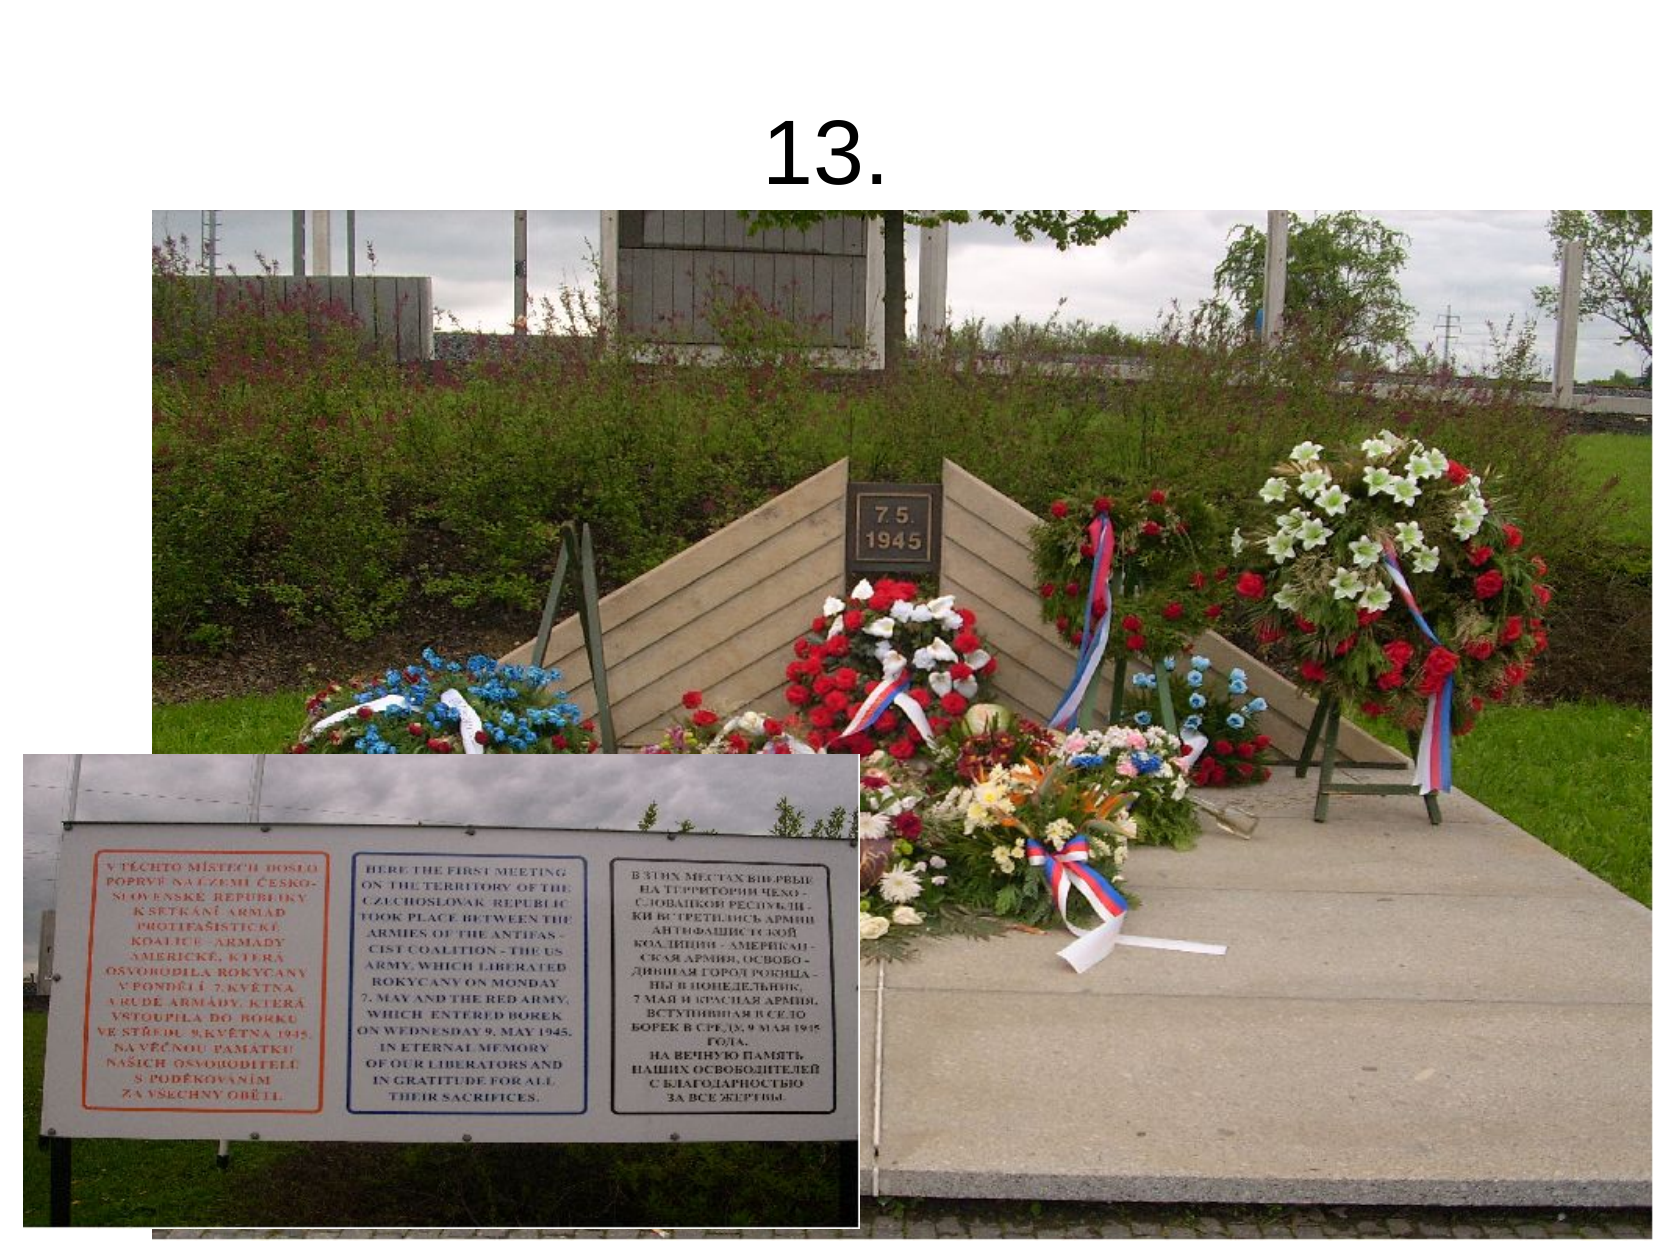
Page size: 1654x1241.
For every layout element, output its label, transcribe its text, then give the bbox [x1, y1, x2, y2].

picture [23, 210, 1654, 1241]
title 13. [82, 49, 1571, 257]
